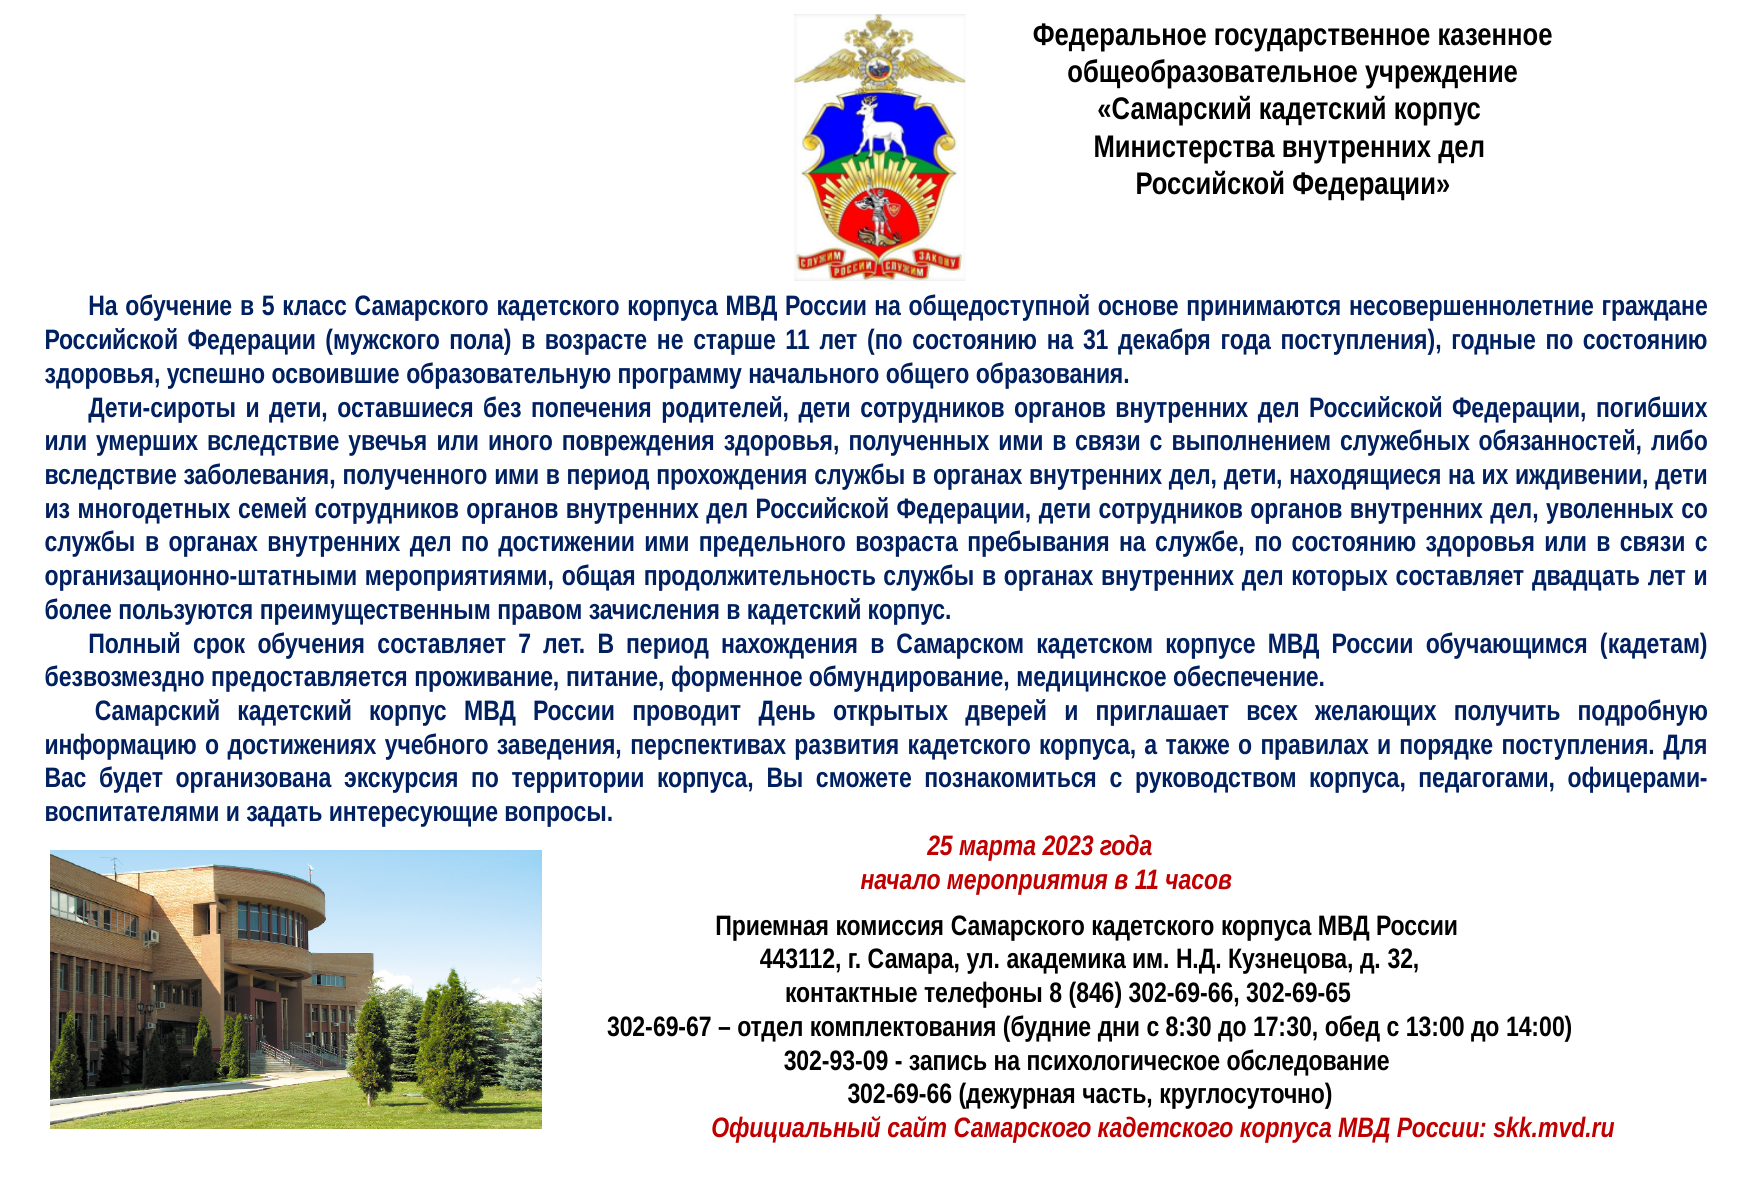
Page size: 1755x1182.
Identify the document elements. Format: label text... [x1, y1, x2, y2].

subtitle Федеральное государственное казенное общеобразовательное учреждение «Самарский кадетский корпус Министерства внутренних дел Российской Федерации» [908, 6, 1678, 172]
picture [794, 14, 966, 280]
picture [50, 850, 542, 1130]
text_box На обучение в 5 класс Самарского кадетского корпуса МВД России на общедоступной основе принимаются несовершеннолетние граждане Российской Федерации (мужского пола) в возрасте не старше 11 лет (по состоянию на 31 декабря года поступления), годные по состоянию здоровья, успешно освоившие образовательную программу начального общего образования. Дети-сироты и дети, оставшиеся без попечения родителей, дети сотрудников органов внутренних дел Российской Федерации, погибших или умерших вследствие увечья или иного повреждения здоровья, полученных ими в связи с выполнением служебных обязанностей, либо вследствие заболевания, полученного ими в период прохождения службы в органах внутренних дел, дети, находящиеся на их иждивении, дети из многодетных семей сотрудников органов внутренних дел Российской Федерации, дети сотрудников органов внутренних дел, уволенных со службы в органах внутренних дел по достижении ими предельного возраста пребывания на службе, по состоянию здоровья или в связи с организационно-штатными мероприятиями, общая продолжительность службы в органах внутренних дел которых составляет двадцать лет и более пользуются преимущественным правом зачисления в кадетский корпус. Полный срок обучения составляет 7 лет. В период нахождения в Самарском кадетском корпусе МВД России обучающимся (кадетам) безвозмездно предоставляется проживание, питание, форменное обмундирование, медицинское обеспечение. Самарский кадетский корпус МВД России проводит День открытых дверей и приглашает всех желающих получить подробную информацию о достижениях учебного заведения, перспективах развития кадетского корпуса, а также о правилах и порядке поступления. Для Вас будет организована экскурсия по территории корпуса, Вы сможете познакомиться с руководством корпуса, педагогами, офицерами-воспитателями и задать интересующие вопросы. 25 марта 2023 года начало мероприятия в 11 часов Приемная комиссия Самарского кадетского корпуса МВД России 443112, г. Самара, ул. академика им. Н.Д. Кузнецова, д. 32, контактные телефоны 8 (846) 302-69-66, 302-69-65 302-69-67 – отдел комплектования (будние дни с 8:30 до 17:30, обед с 13:00 до 14:00) 302-93-09 - запись на психологическое обследование 302-69-66 (дежурная часть, круглосуточно) Официальный сайт Самарского кадетского корпуса МВД России: skk.mvd.ru [29, 280, 1725, 1151]
